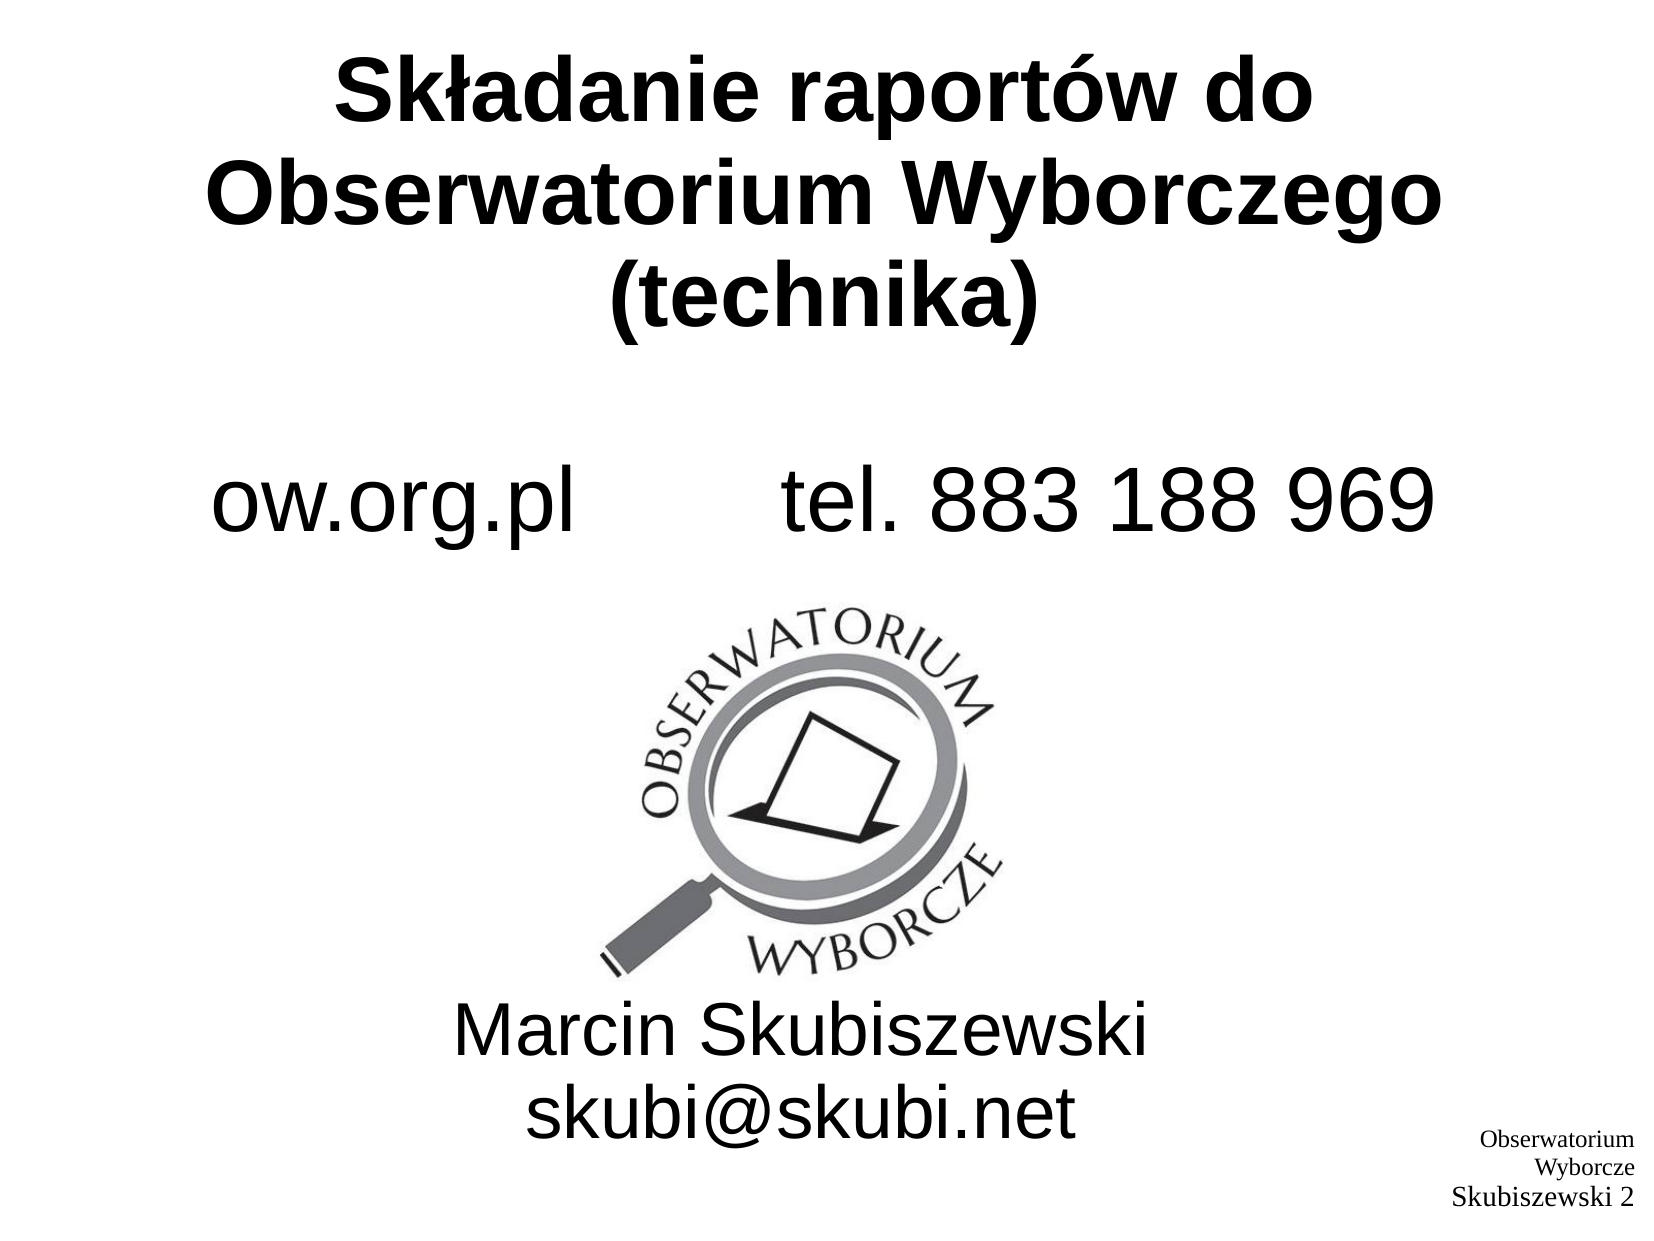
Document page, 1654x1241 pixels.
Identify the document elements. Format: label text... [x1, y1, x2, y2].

title Składanie raportów do Obserwatorium Wyborczego (technika) ow.org.pl tel. 883 188 969 [15, 38, 1636, 552]
picture [465, 602, 1141, 983]
title Marcin Skubiszewski skubi@skubi.net [56, 986, 1546, 1156]
